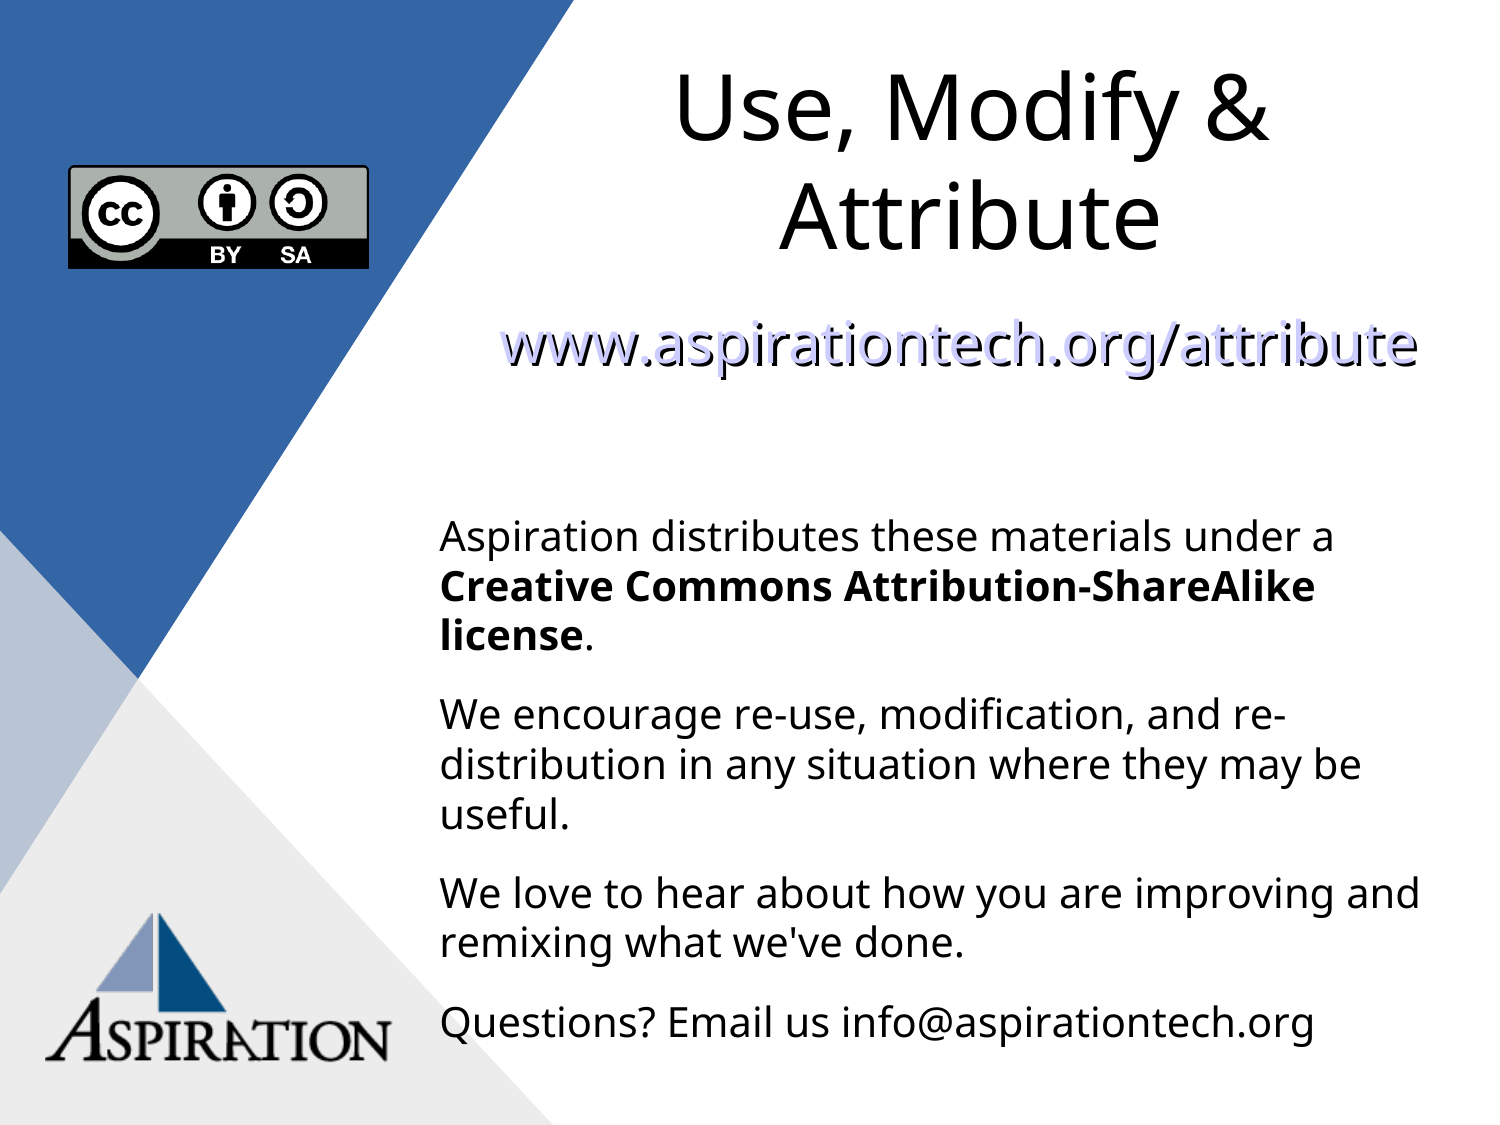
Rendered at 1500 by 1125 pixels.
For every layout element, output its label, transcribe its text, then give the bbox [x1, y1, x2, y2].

list www.aspirationtech.org/attribute Aspiration distributes these materials under a Creative Commons Attribution-ShareAlike license. We encourage re-use, modification, and re-distribution in any situation where they may be useful. We love to hear about how you are improving and remixing what we've done. Questions? Email us info@aspirationtech.org [383, 304, 1478, 1100]
title Use, Modify & Attribute [476, 68, 1467, 256]
picture [45, 913, 383, 1081]
picture [68, 165, 369, 269]
